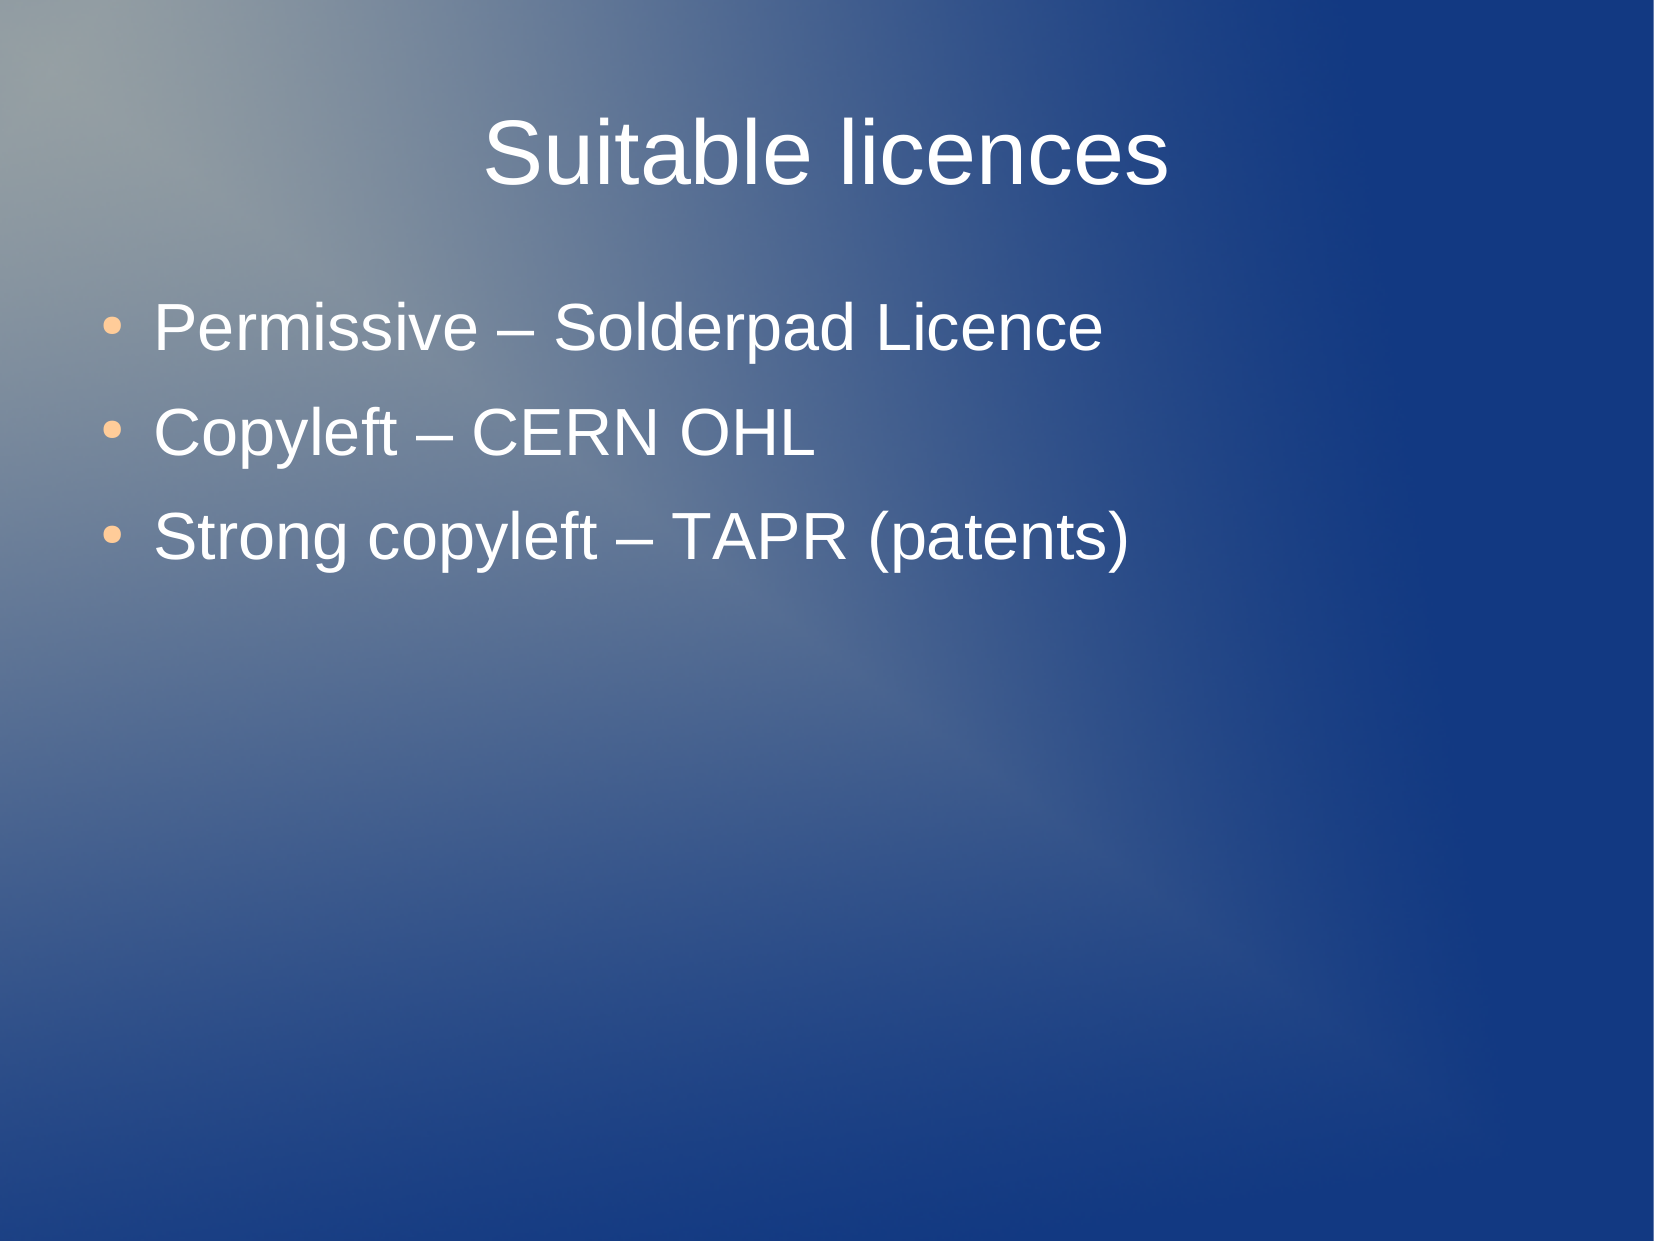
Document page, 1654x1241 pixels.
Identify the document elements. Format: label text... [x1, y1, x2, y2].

picture [0, 0, 1654, 1241]
list Permissive – Solderpad Licence Copyleft – CERN OHL Strong copyleft – TAPR (patents) [82, 290, 1571, 1109]
title Suitable licences [82, 49, 1571, 257]
